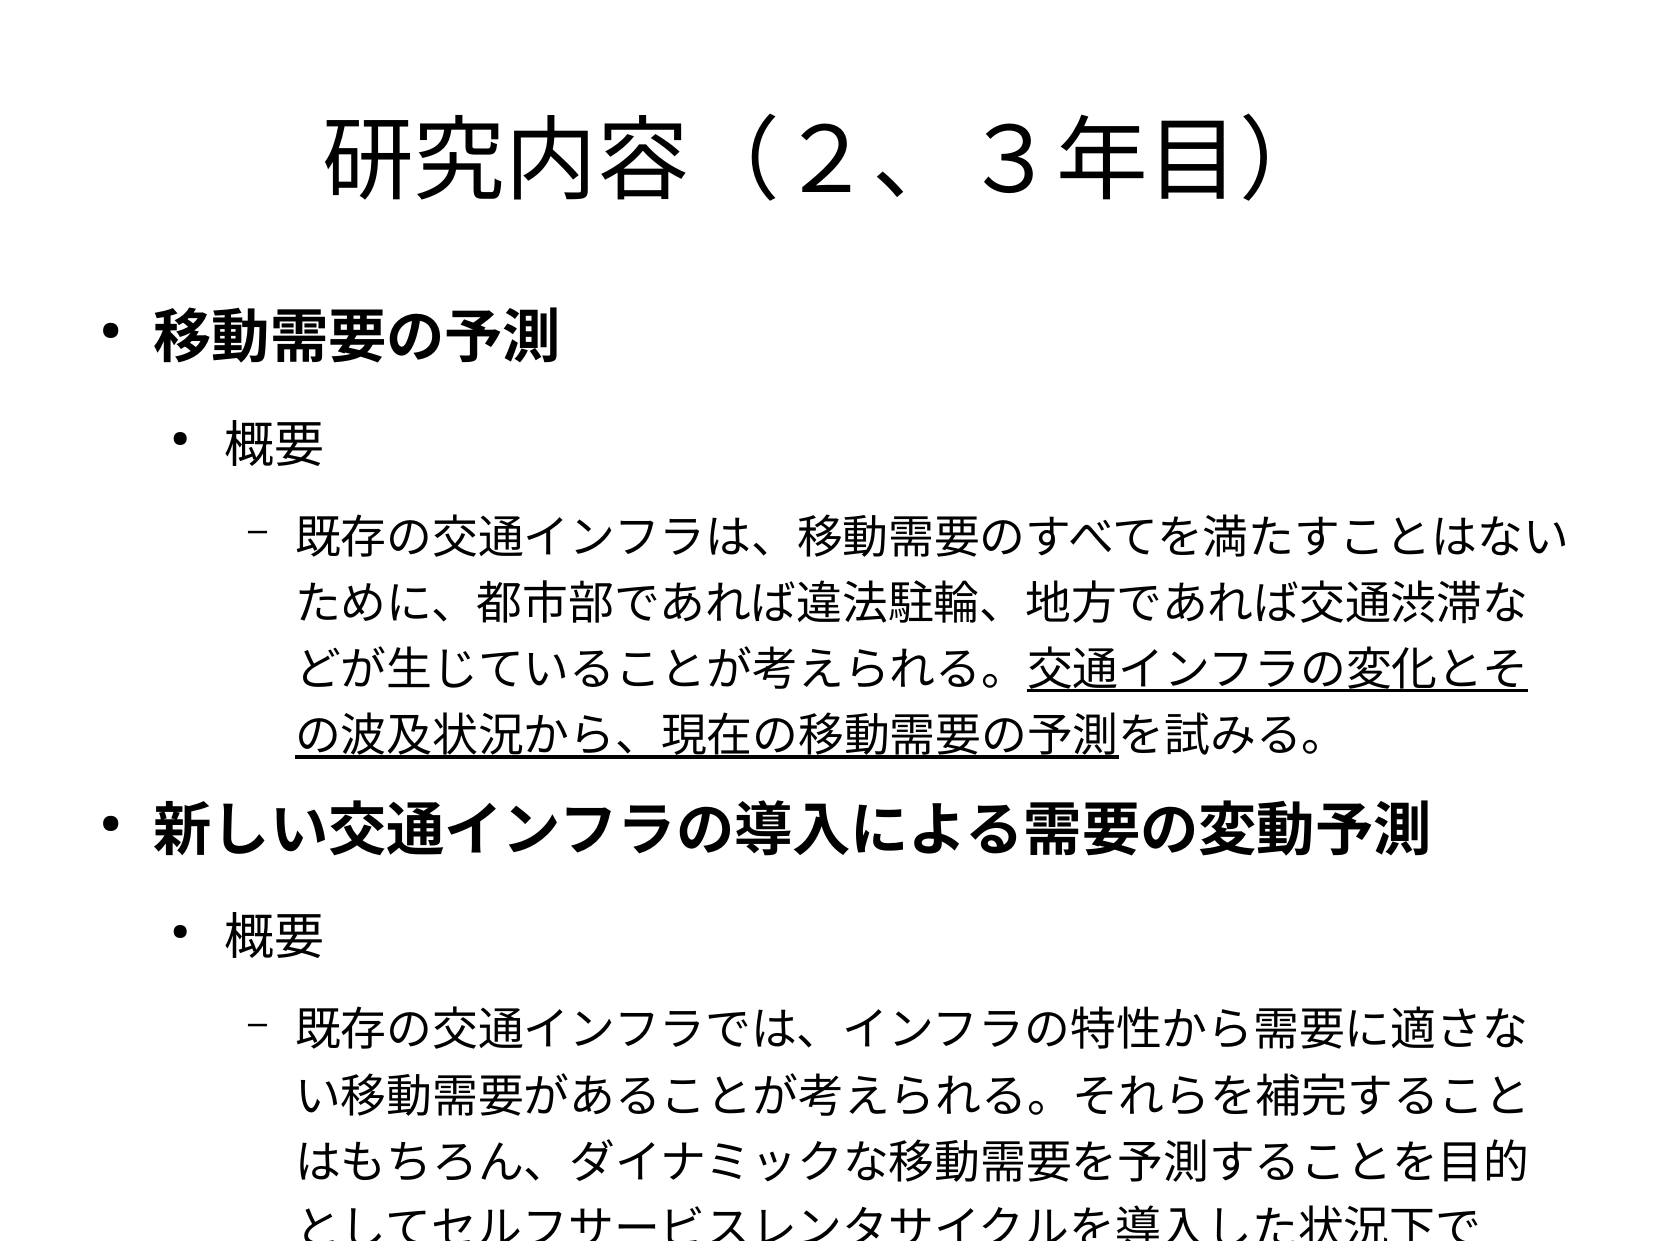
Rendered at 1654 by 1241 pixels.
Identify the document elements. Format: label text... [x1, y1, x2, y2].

list 移動需要の予測 概要 既存の交通インフラは、移動需要のすべてを満たすことはないために、都市部であれば違法駐輪、地方であれば交通渋滞などが生じていることが考えられる。交通インフラの変化とその波及状況から、現在の移動需要の予測を試みる。 新しい交通インフラの導入による需要の変動予測 概要 既存の交通インフラでは、インフラの特性から需要に適さない移動需要があることが考えられる。それらを補完することはもちろん、ダイナミックな移動需要を予測することを目的としてセルフサービスレンタサイクルを導入した状況下での、各交通インフラの最適な構造を探ることで、新しいインフラの導入のための方法論を議論する。 [82, 290, 1571, 1094]
title 研究内容（２、３年目） [82, 56, 1571, 250]
